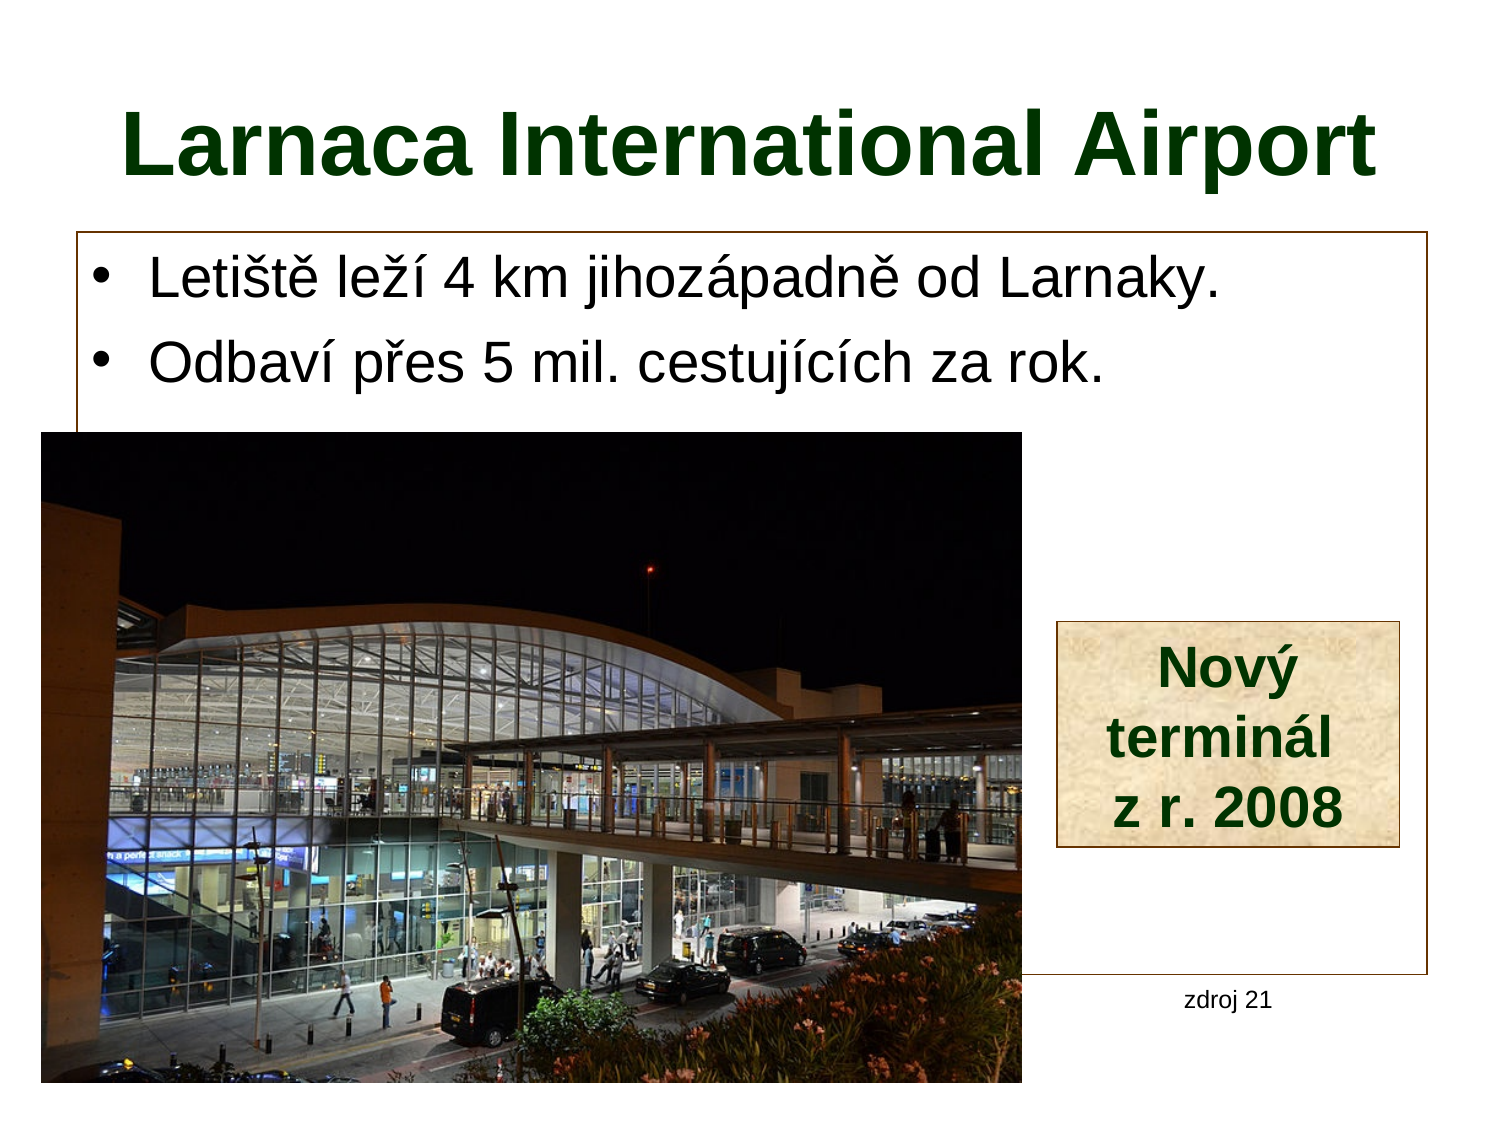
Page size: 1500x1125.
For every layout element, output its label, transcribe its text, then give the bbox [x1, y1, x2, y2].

text_box Nový terminál z r. 2008 [1056, 621, 1400, 848]
title Larnaca International Airport [75, 45, 1426, 233]
text_box zdroj 21 [1021, 976, 1436, 1022]
list Letiště leží 4 km jihozápadně od Larnaky. Odbaví přes 5 mil. cestujících za rok. [76, 231, 1427, 975]
picture [41, 432, 1022, 1083]
